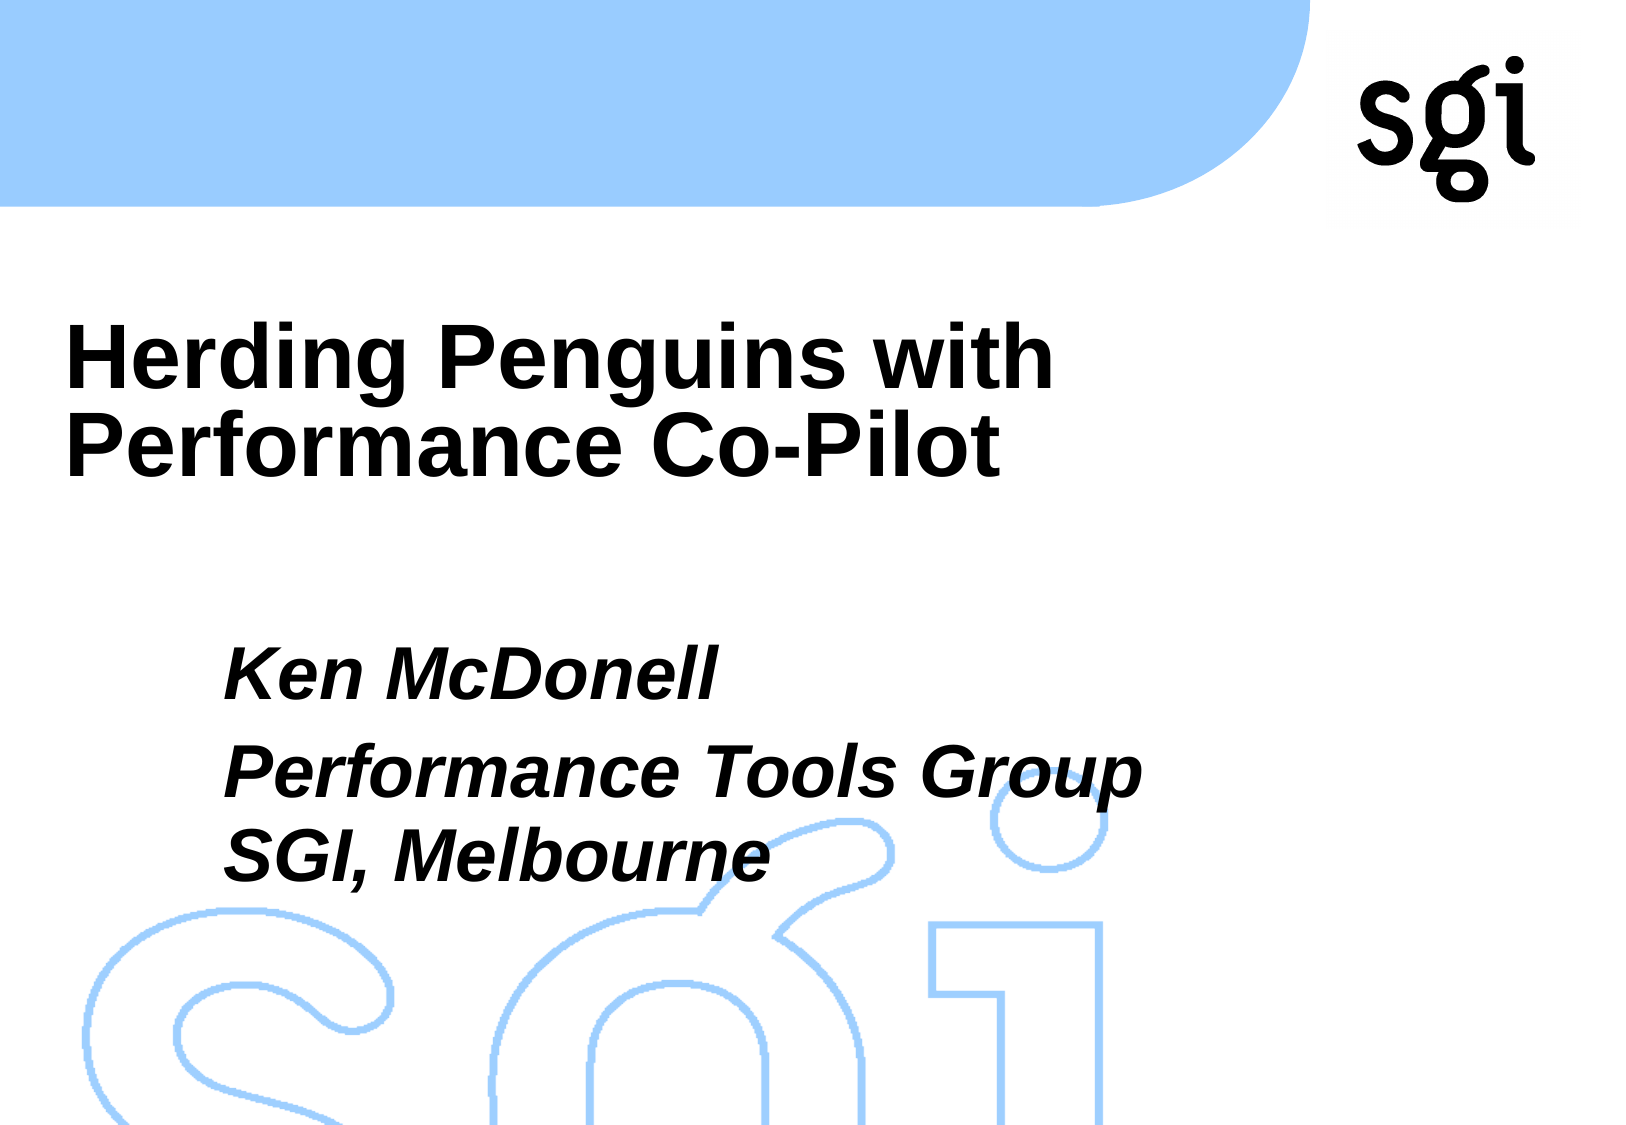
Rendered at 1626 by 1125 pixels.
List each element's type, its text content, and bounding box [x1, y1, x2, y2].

subtitle Ken McDonell Performance Tools Group SGI, Melbourne [209, 624, 1588, 970]
title Herding Penguins with Performance Co-Pilot [50, 262, 1293, 551]
